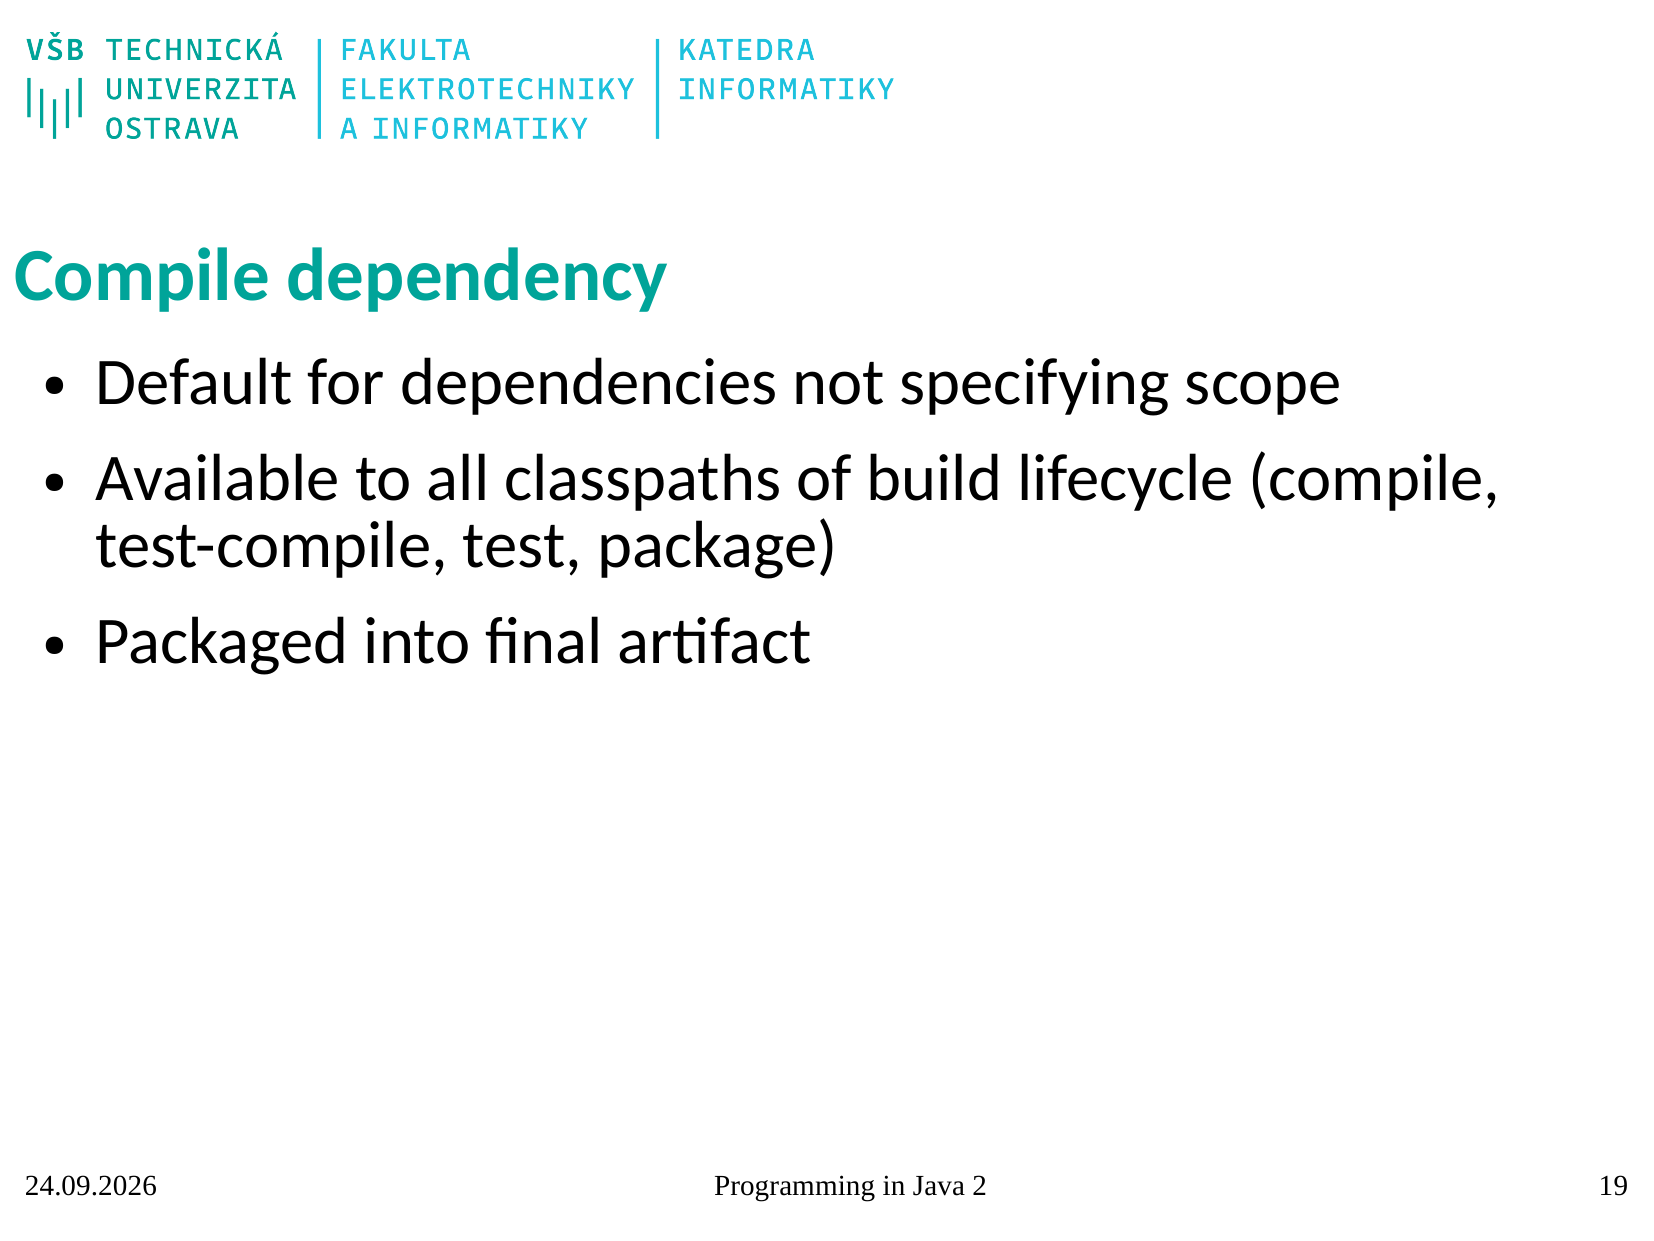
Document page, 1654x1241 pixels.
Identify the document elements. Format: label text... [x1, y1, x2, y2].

list Default for dependencies not specifying scope Available to all classpaths of build lifecycle (compile, test-compile, test, package) Packaged into final artifact [24, 354, 1629, 1146]
title Compile dependency [14, 165, 1619, 319]
picture [26, 31, 894, 139]
